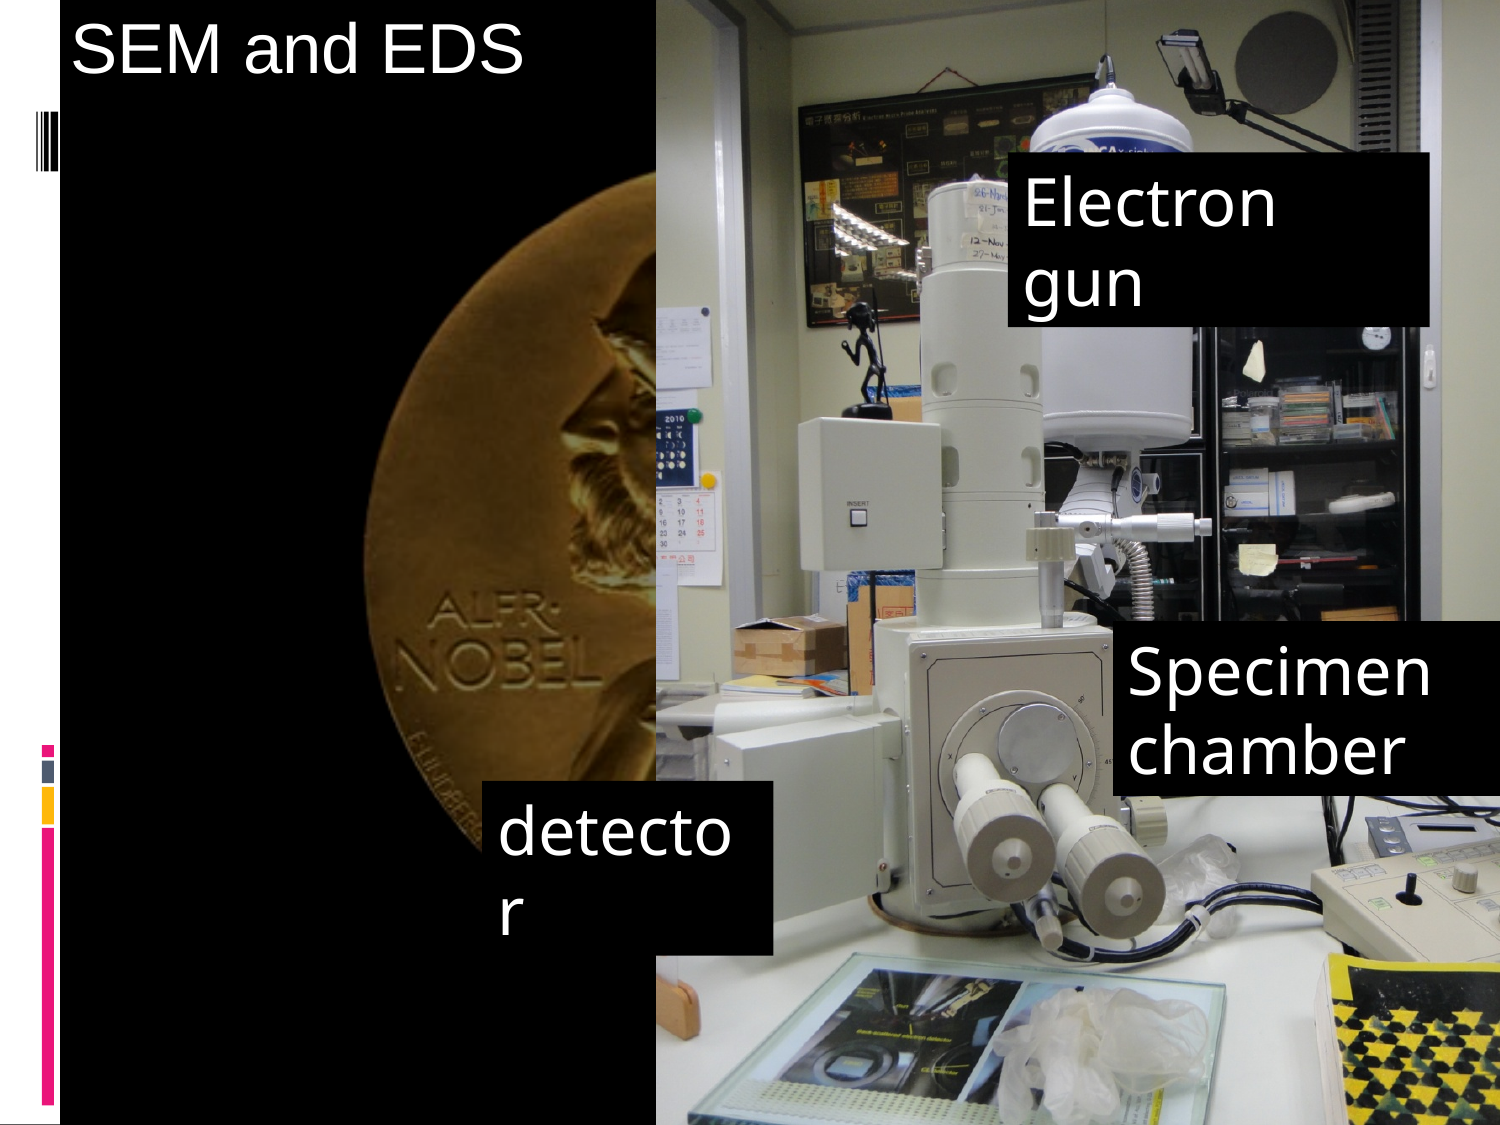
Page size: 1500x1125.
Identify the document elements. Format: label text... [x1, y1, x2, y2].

picture [338, 0, 1500, 1125]
text_box detector [482, 780, 774, 956]
text_box SEM and EDS [55, 0, 542, 95]
text_box Electron gun [1007, 152, 1430, 328]
text_box Specimen chamber [1113, 621, 1500, 796]
